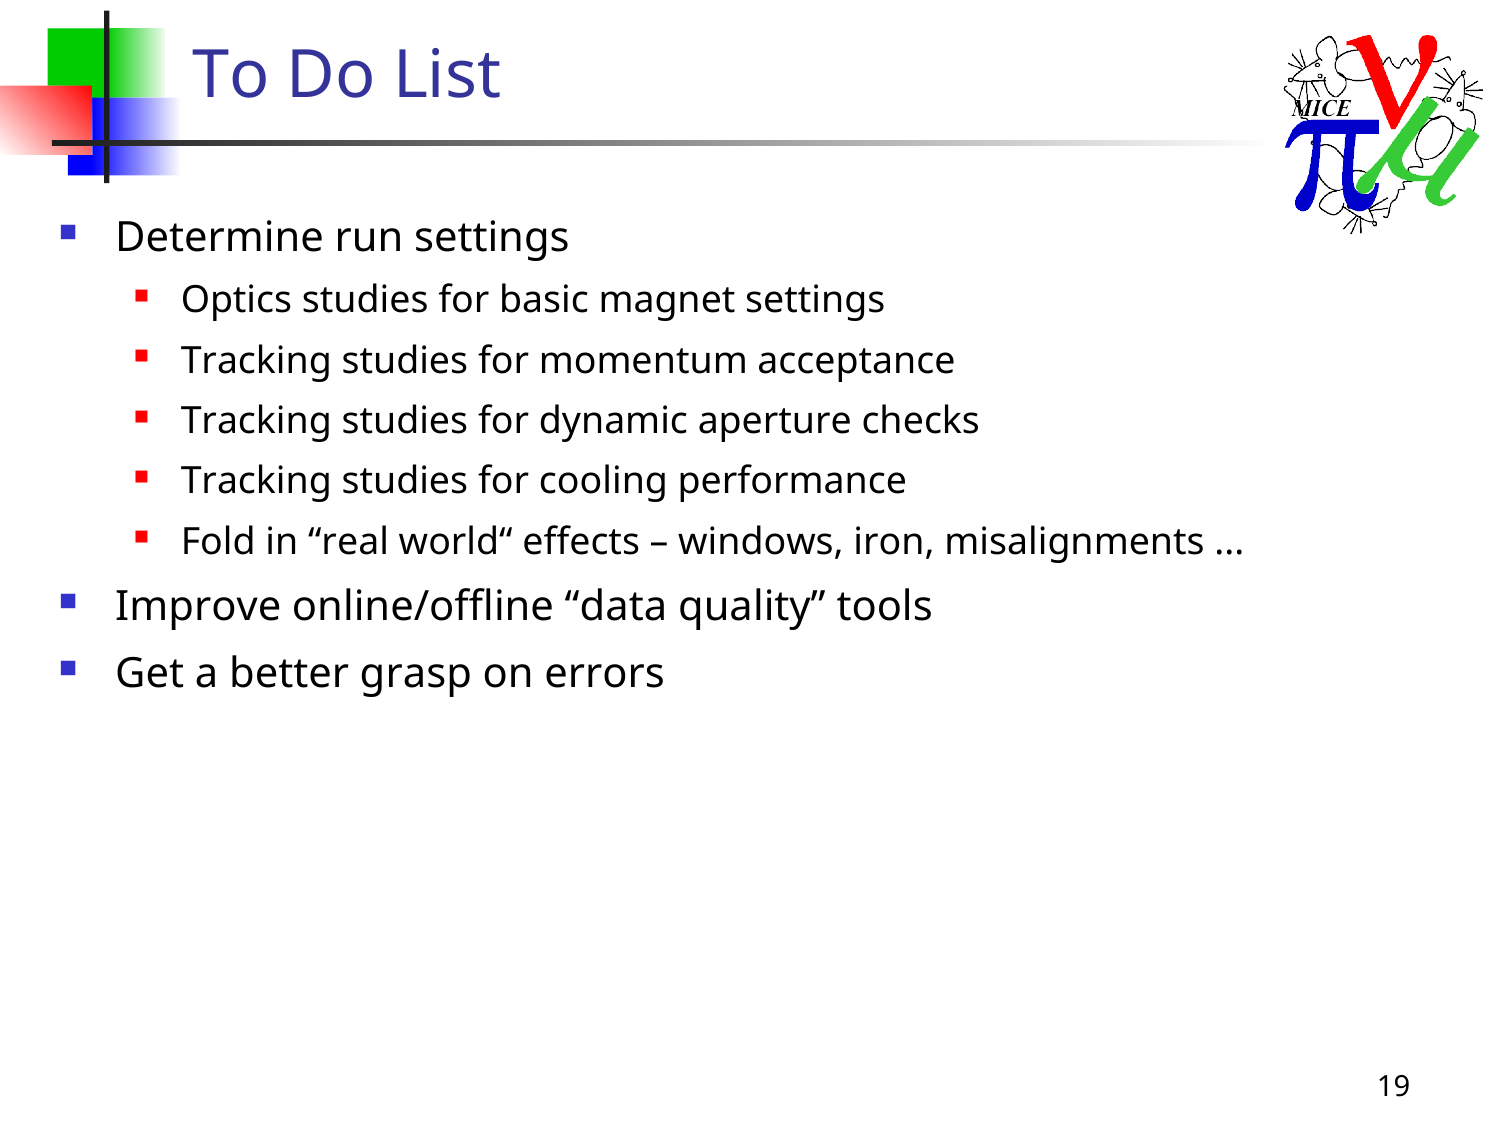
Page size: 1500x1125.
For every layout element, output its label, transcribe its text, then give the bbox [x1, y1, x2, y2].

title To Do List [191, 0, 1270, 178]
picture [1264, 5, 1500, 251]
list Determine run settings Optics studies for basic magnet settings Tracking studies for momentum acceptance Tracking studies for dynamic aperture checks Tracking studies for cooling performance Fold in “real world“ effects – windows, iron, misalignments ... Improve online/offline “data quality” tools Get a better grasp on errors [59, 206, 1447, 642]
